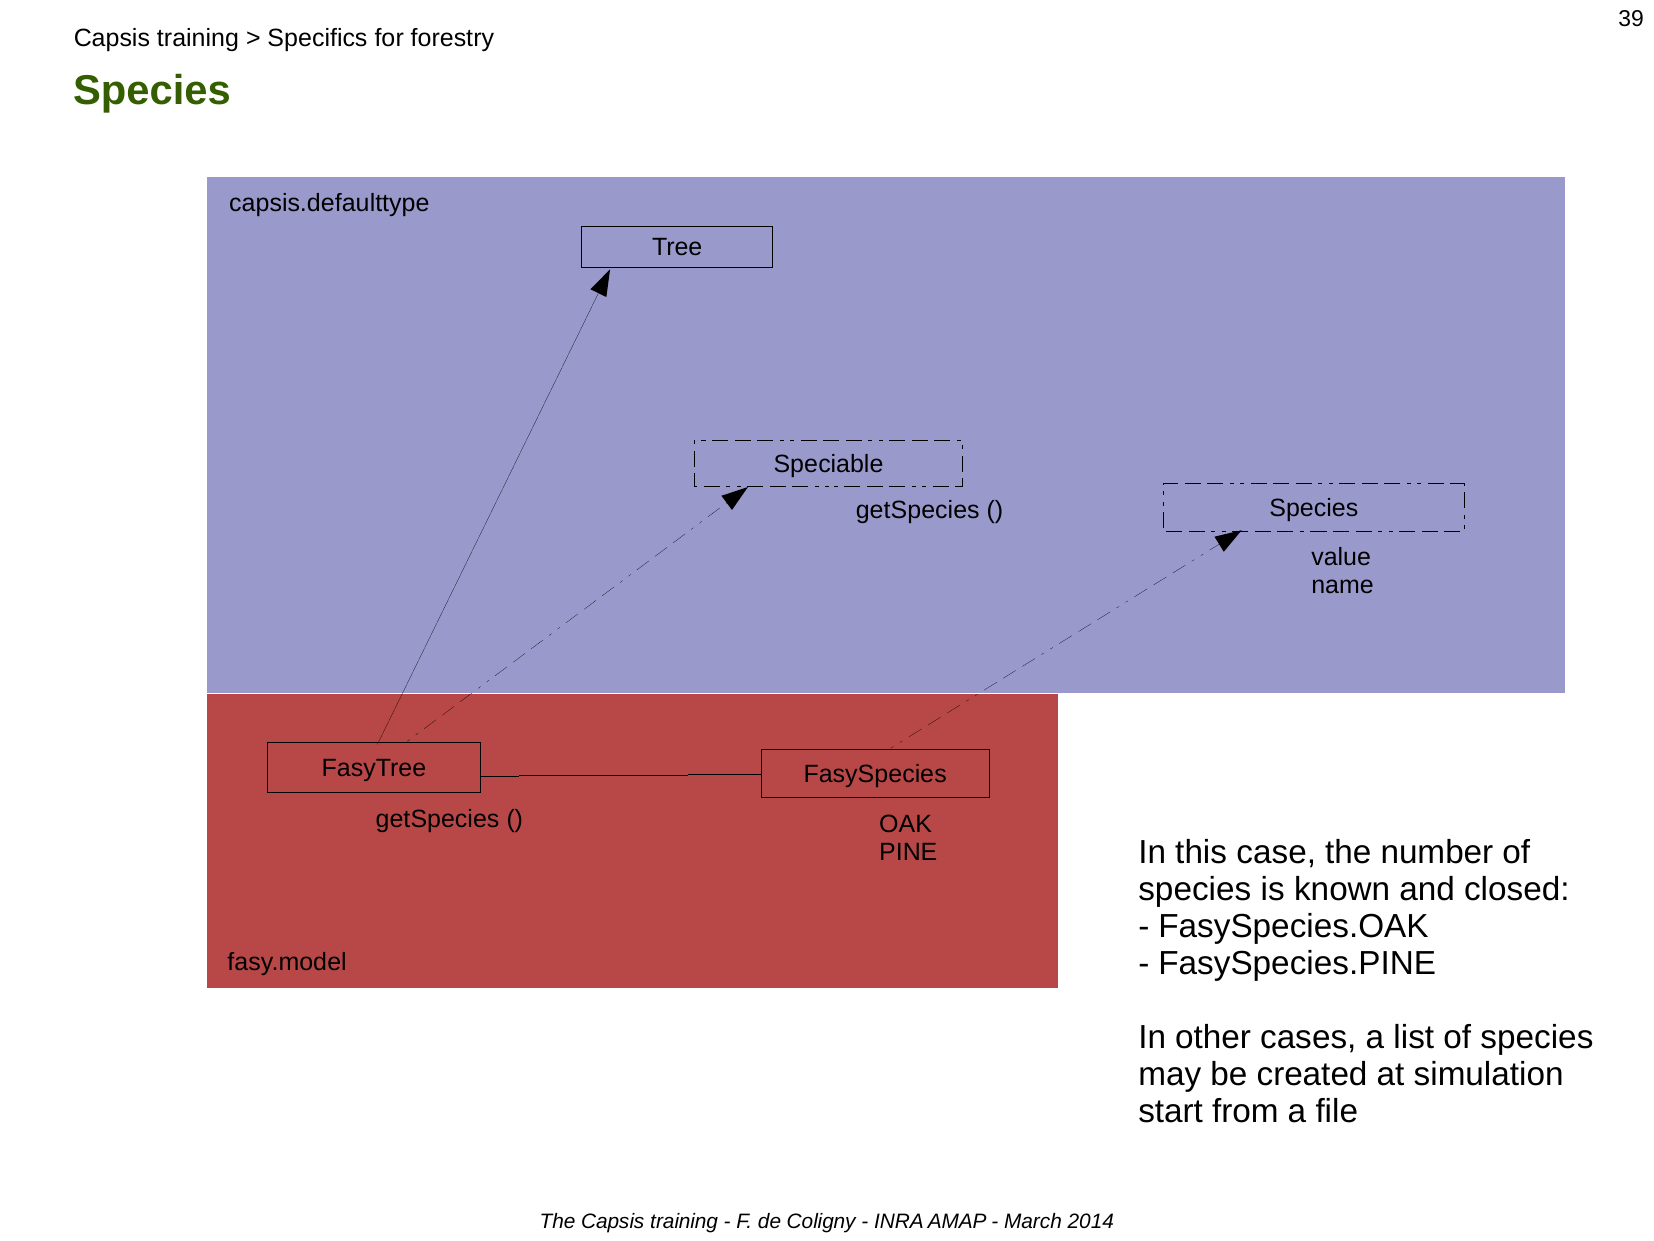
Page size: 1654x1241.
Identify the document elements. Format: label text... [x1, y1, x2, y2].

text_box Species [58, 59, 1151, 122]
text_box In this case, the number of species is known and closed: - FasySpecies.OAK - FasySpecies.PINE In other cases, a list of species may be created at simulation start from a file [1123, 826, 1651, 1141]
text_box value name [1296, 535, 1490, 607]
text_box The Capsis training - F. de Coligny - INRA AMAP - March 2014 [0, 1201, 1654, 1241]
text_box FasyTree [267, 742, 481, 793]
text_box FasySpecies [761, 749, 990, 798]
text_box Species [1163, 483, 1465, 532]
text_box getSpecies () [841, 488, 1094, 532]
text_box capsis.defaulttype [214, 181, 539, 225]
text_box OAK PINE [864, 802, 1024, 875]
text_box Tree [581, 226, 773, 268]
text_box fasy.model [212, 940, 569, 984]
text_box Capsis training > Specifics for forestry [59, 16, 1004, 60]
text_box [206, 176, 1566, 989]
text_box getSpecies () [360, 797, 614, 841]
text_box Speciable [694, 440, 963, 487]
